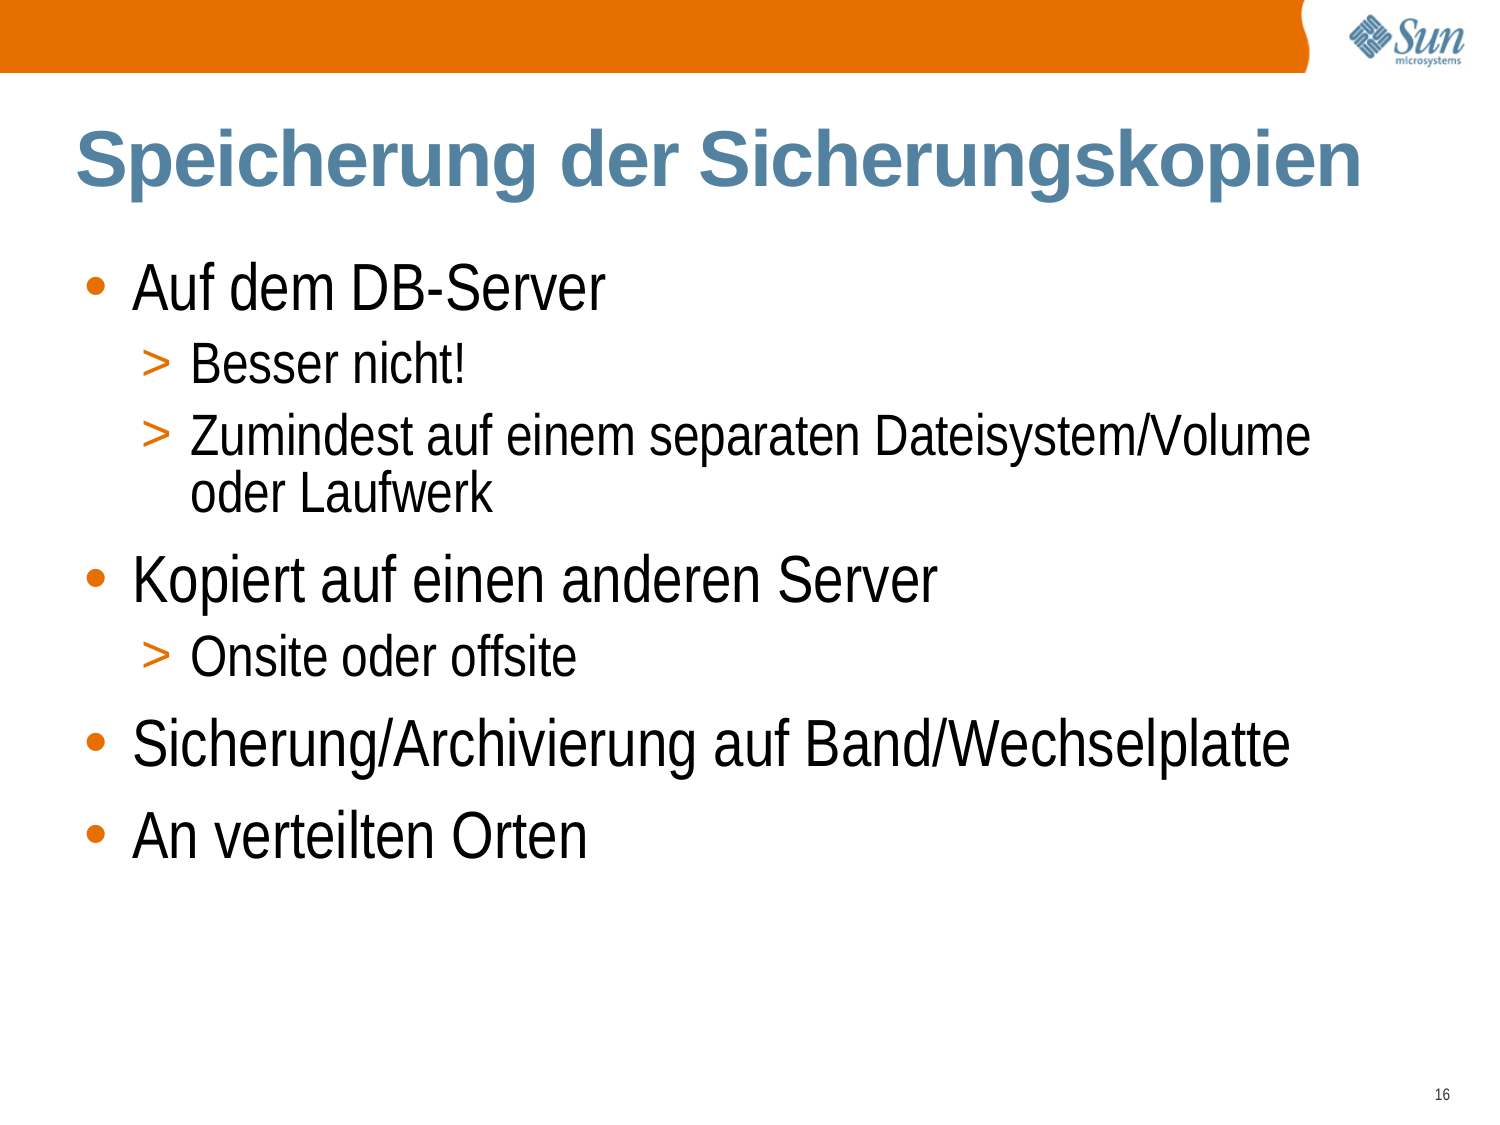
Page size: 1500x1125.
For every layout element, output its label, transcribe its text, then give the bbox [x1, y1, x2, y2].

title Speicherung der Sicherungskopien [75, 123, 1437, 227]
picture [0, 0, 1500, 73]
list Auf dem DB-Server Besser nicht! Zumindest auf einem separaten Dateisystem/Volume oder Laufwerk Kopiert auf einen anderen Server Onsite oder offsite Sicherung/Archivierung auf Band/Wechselplatte An verteilten Orten [64, 258, 1401, 1047]
